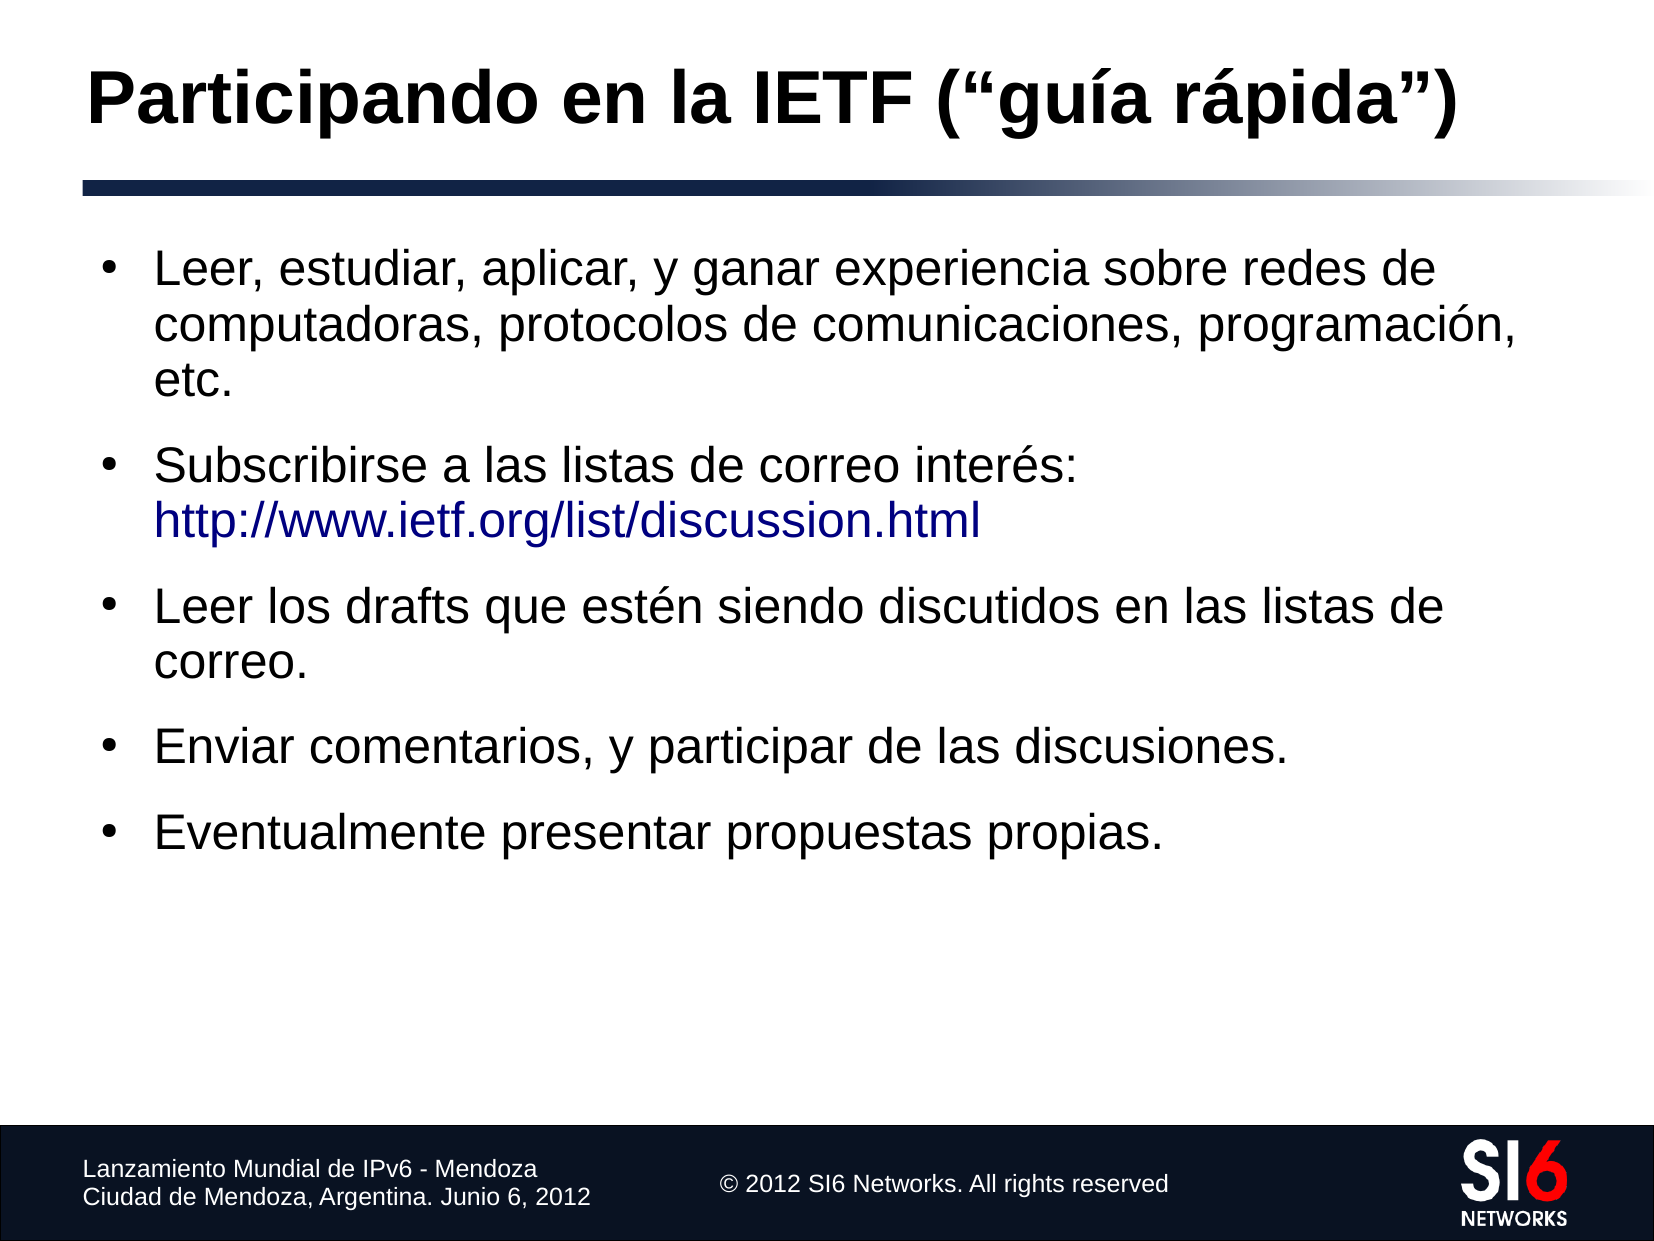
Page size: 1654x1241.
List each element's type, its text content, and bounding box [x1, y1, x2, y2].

title Participando en la IETF (“guía rápida”) [86, 30, 1576, 166]
picture [1461, 1139, 1567, 1226]
list Leer, estudiar, aplicar, y ganar experiencia sobre redes de computadoras, protocolos de comunicaciones, programación, etc. Subscribirse a las listas de correo interés:http://www.ietf.org/list/discussion.html Leer los drafts que estén siendo discutidos en las listas de correo. Enviar comentarios, y participar de las discusiones. Eventualmente presentar propuestas propias. [82, 240, 1571, 1059]
